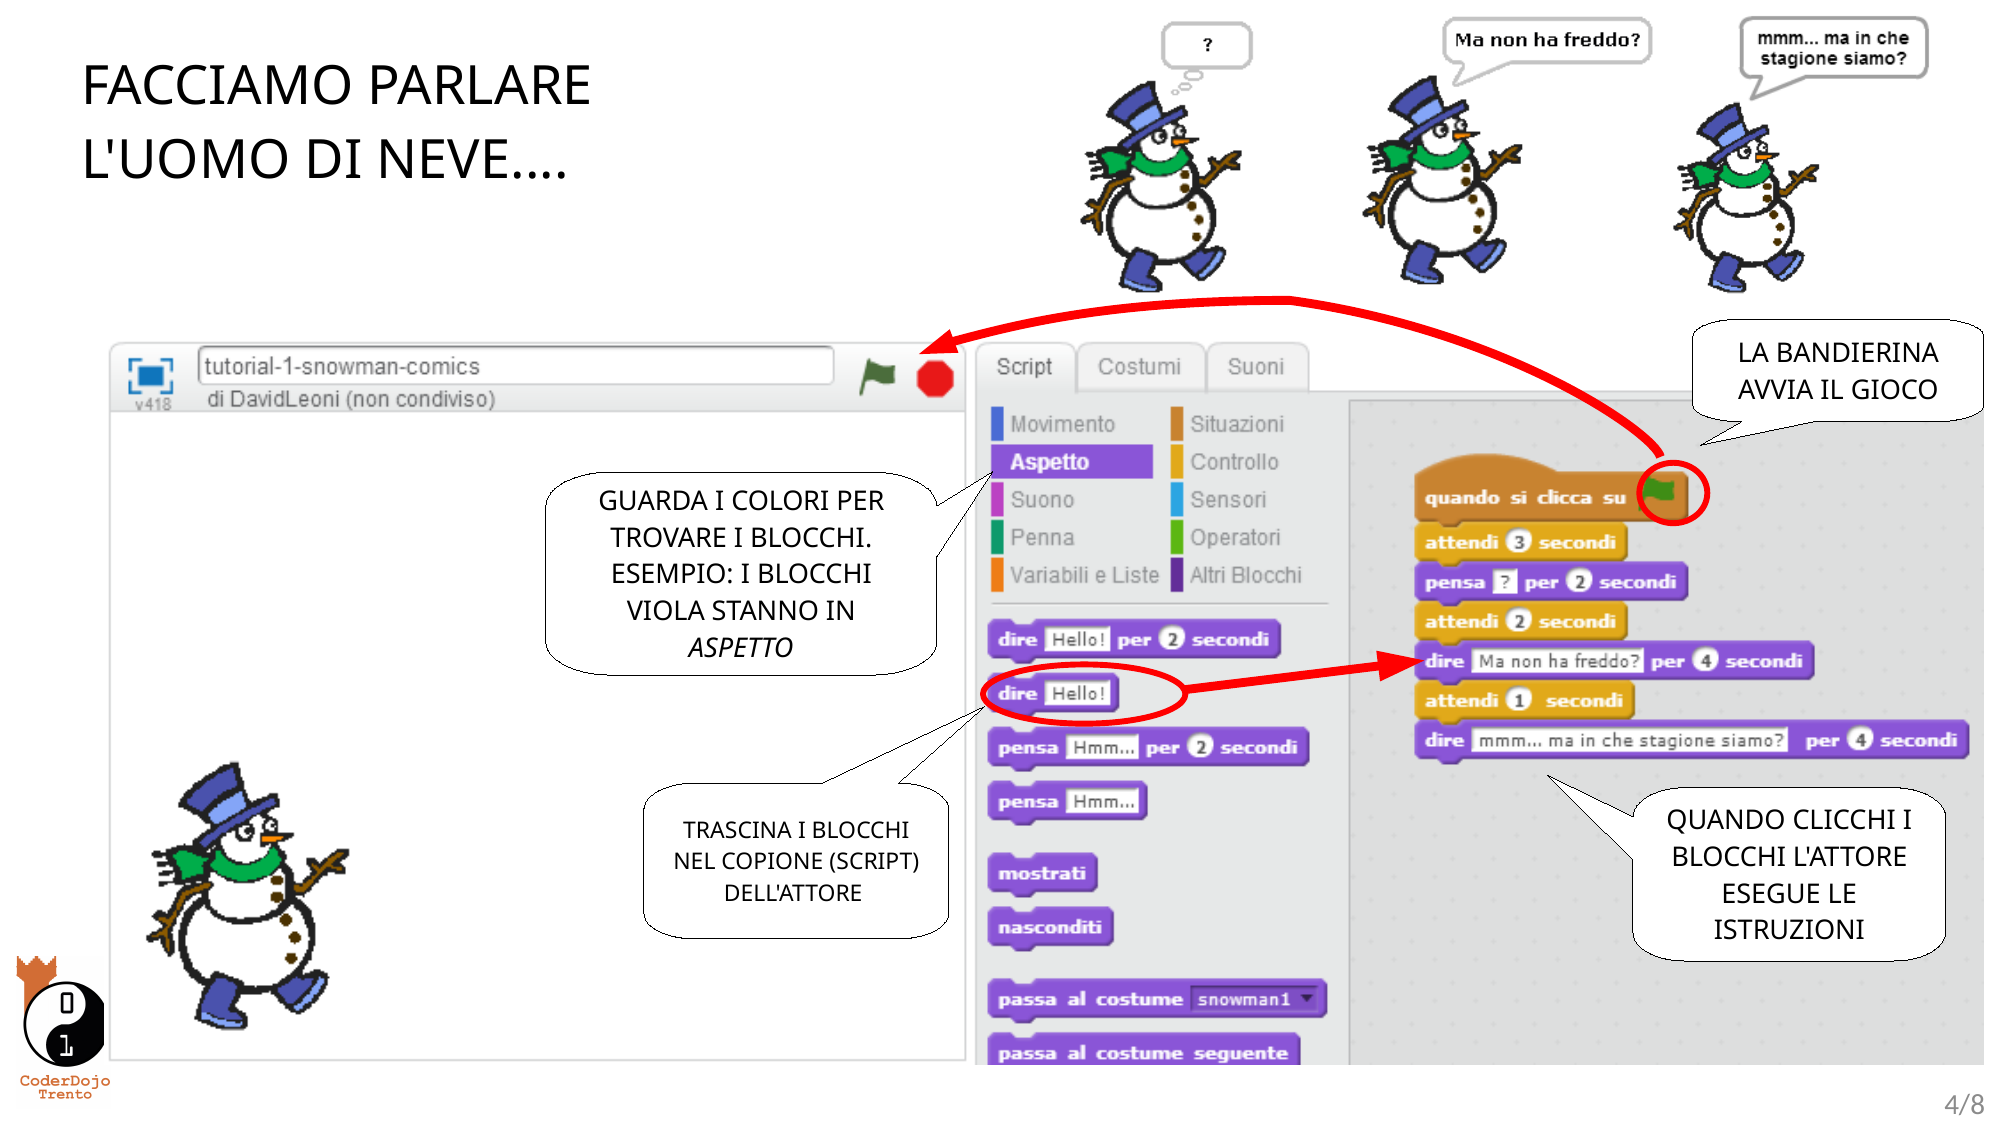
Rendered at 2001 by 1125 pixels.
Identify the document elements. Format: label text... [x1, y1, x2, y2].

text_box FACCIAMO PARLARE L'UOMO DI NEVE.... [66, 38, 966, 205]
picture [1671, 6, 1938, 301]
picture [1360, 10, 1661, 290]
picture [16, 337, 1984, 1109]
text_box GUARDA I COLORI PER TROVARE I BLOCCHI. ESEMPIO: I BLOCCHI VIOLA STANNO IN ASPETTO [545, 471, 993, 676]
text_box LA BANDIERINA AVVIA IL GIOCO [1692, 319, 1984, 446]
picture [1068, 6, 1280, 301]
text_box QUANDO CLICCHI I BLOCCHI L'ATTORE ESEGUE LE ISTRUZIONI [1547, 775, 1946, 962]
text_box TRASCINA I BLOCCHI NEL COPIONE (SCRIPT) DELL'ATTORE [643, 706, 985, 939]
